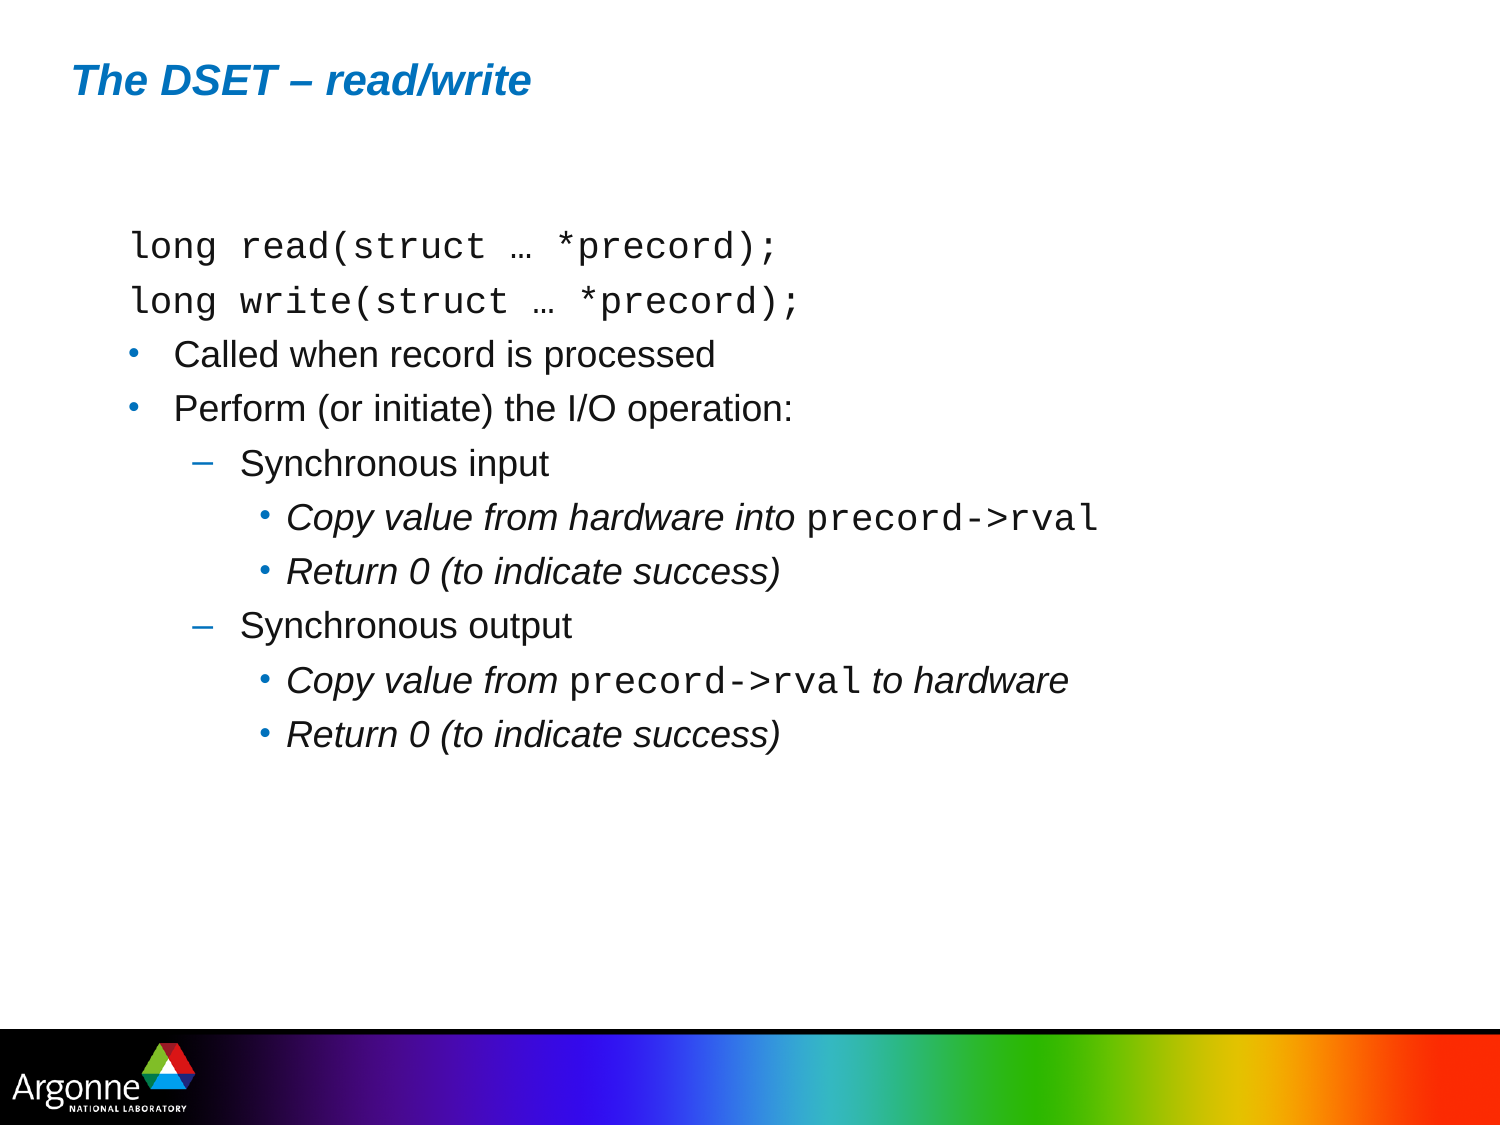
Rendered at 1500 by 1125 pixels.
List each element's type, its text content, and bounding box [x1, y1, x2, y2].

title The DSET – read/write [55, 57, 1361, 113]
list long read(struct … *precord); long write(struct … *precord); Called when record is processed Perform (or initiate) the I/O operation: Synchronous input Copy value from hardware into precord->rval Return 0 (to indicate success) Synchronous output Copy value from precord->rval to hardware Return 0 (to indicate success) [112, 213, 1457, 818]
picture [0, 1029, 1500, 1125]
